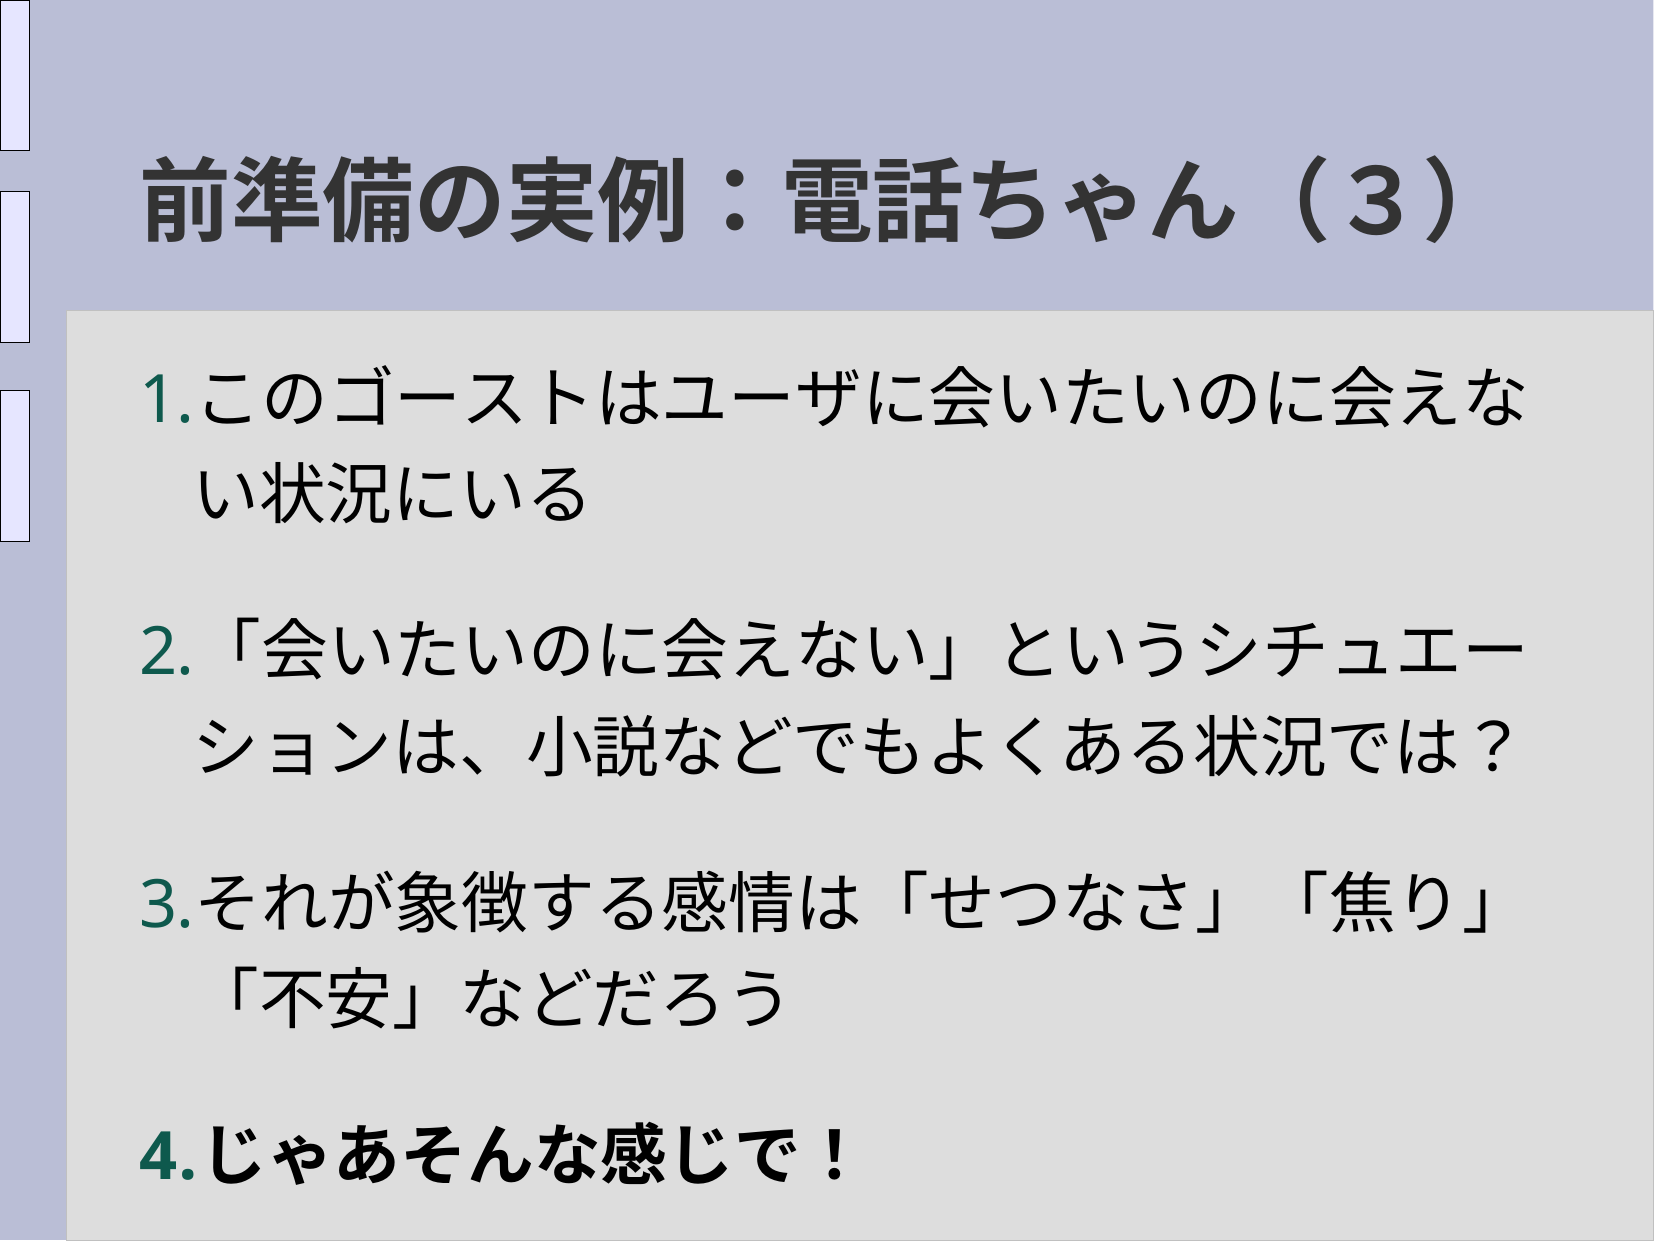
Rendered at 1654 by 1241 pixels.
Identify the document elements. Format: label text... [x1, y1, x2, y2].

title 前準備の実例：電話ちゃん（３） [121, 91, 1534, 299]
list このゴーストはユーザに会いたいのに会えない状況にいる 「会いたいのに会えない」というシチュエーションは、小説などでもよくある状況では？ それが象徴する感情は「せつなさ」「焦り」「不安」などだろう じゃあそんな感じで！ [121, 344, 1534, 1127]
